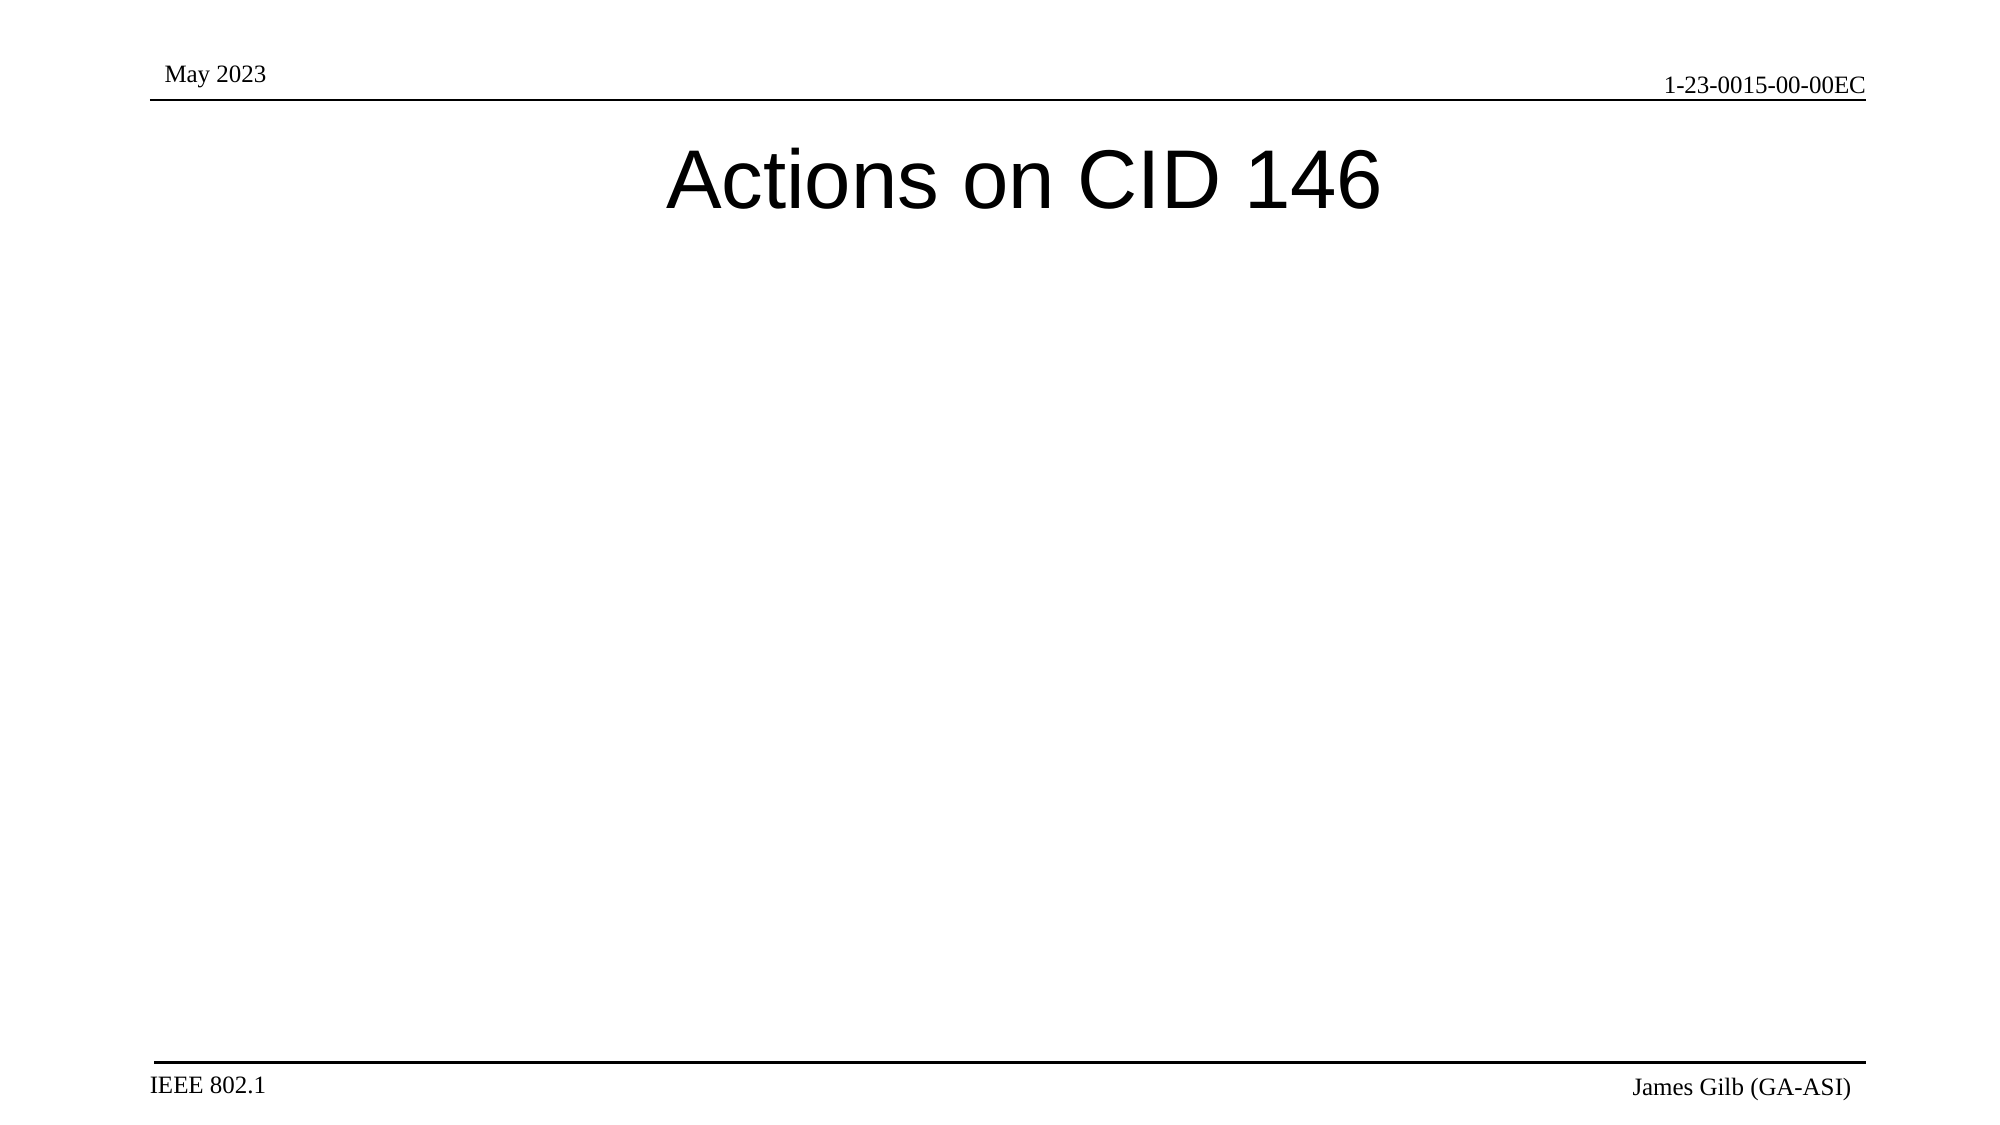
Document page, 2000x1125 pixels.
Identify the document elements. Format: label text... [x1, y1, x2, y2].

title Actions on CID 146 [149, 112, 1900, 238]
